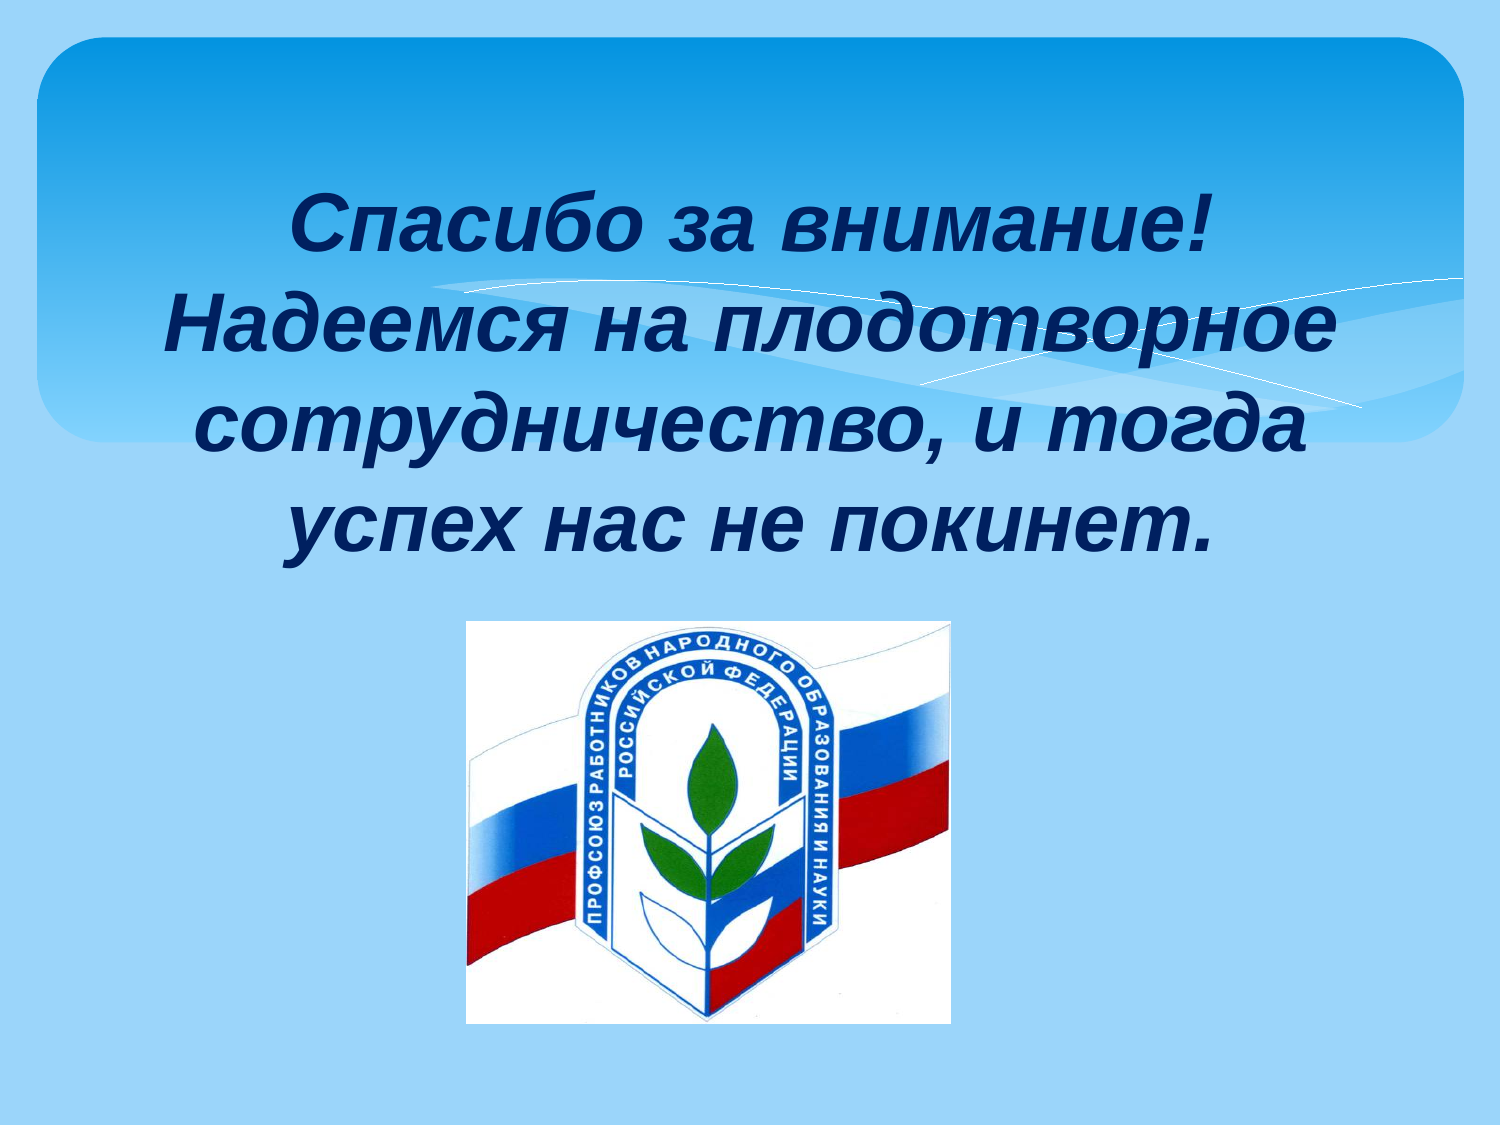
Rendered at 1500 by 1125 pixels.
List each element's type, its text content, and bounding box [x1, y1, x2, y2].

title Спасибо за внимание! Надеемся на плодотворное сотрудничество, и тогда успех нас не покинет. [76, 160, 1427, 367]
picture [466, 621, 951, 1024]
